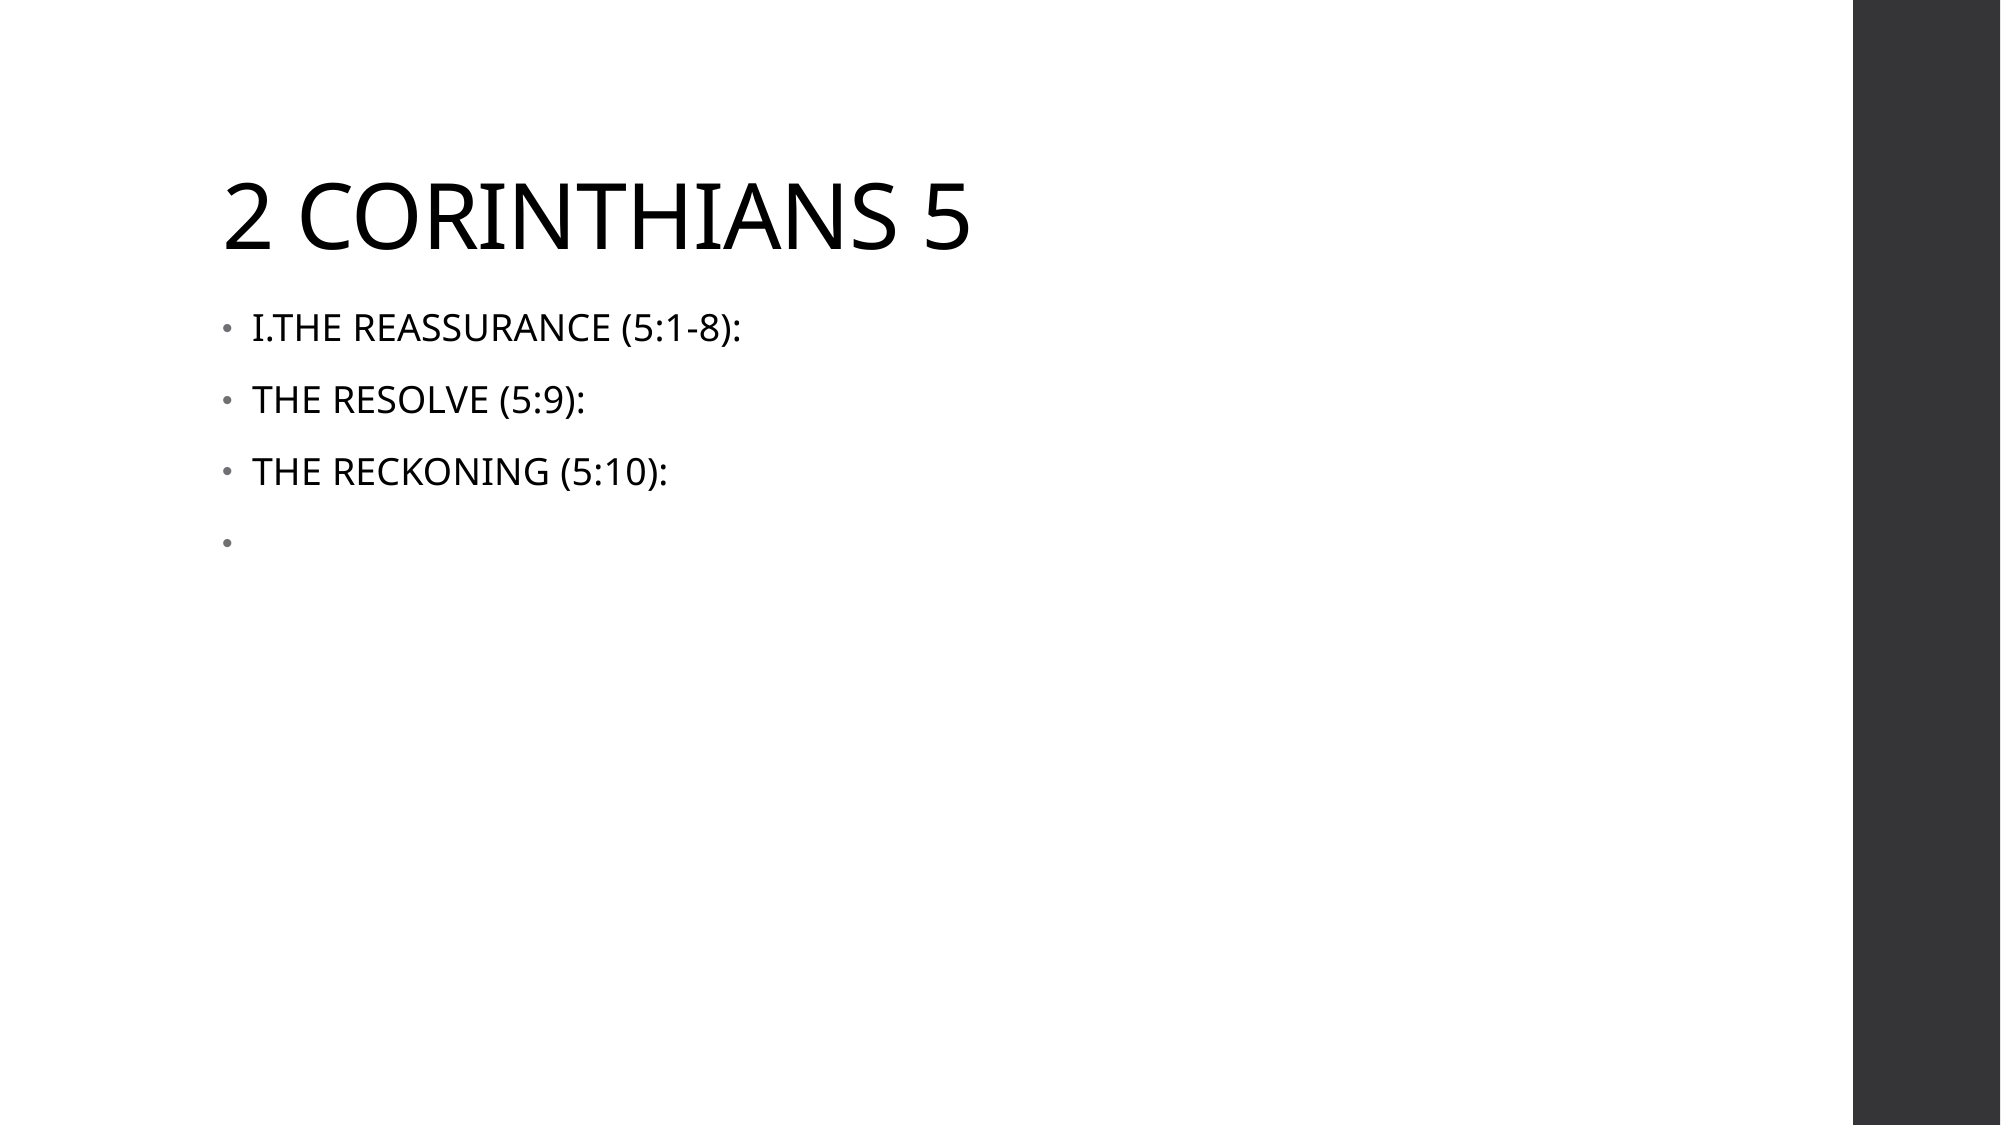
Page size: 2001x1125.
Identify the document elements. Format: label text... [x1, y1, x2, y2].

title 2 CORINTHIANS 5 [206, 60, 1797, 278]
list I.THE REASSURANCE (5:1-8): THE RESOLVE (5:9): THE RECKONING (5:10): [206, 299, 1617, 1014]
